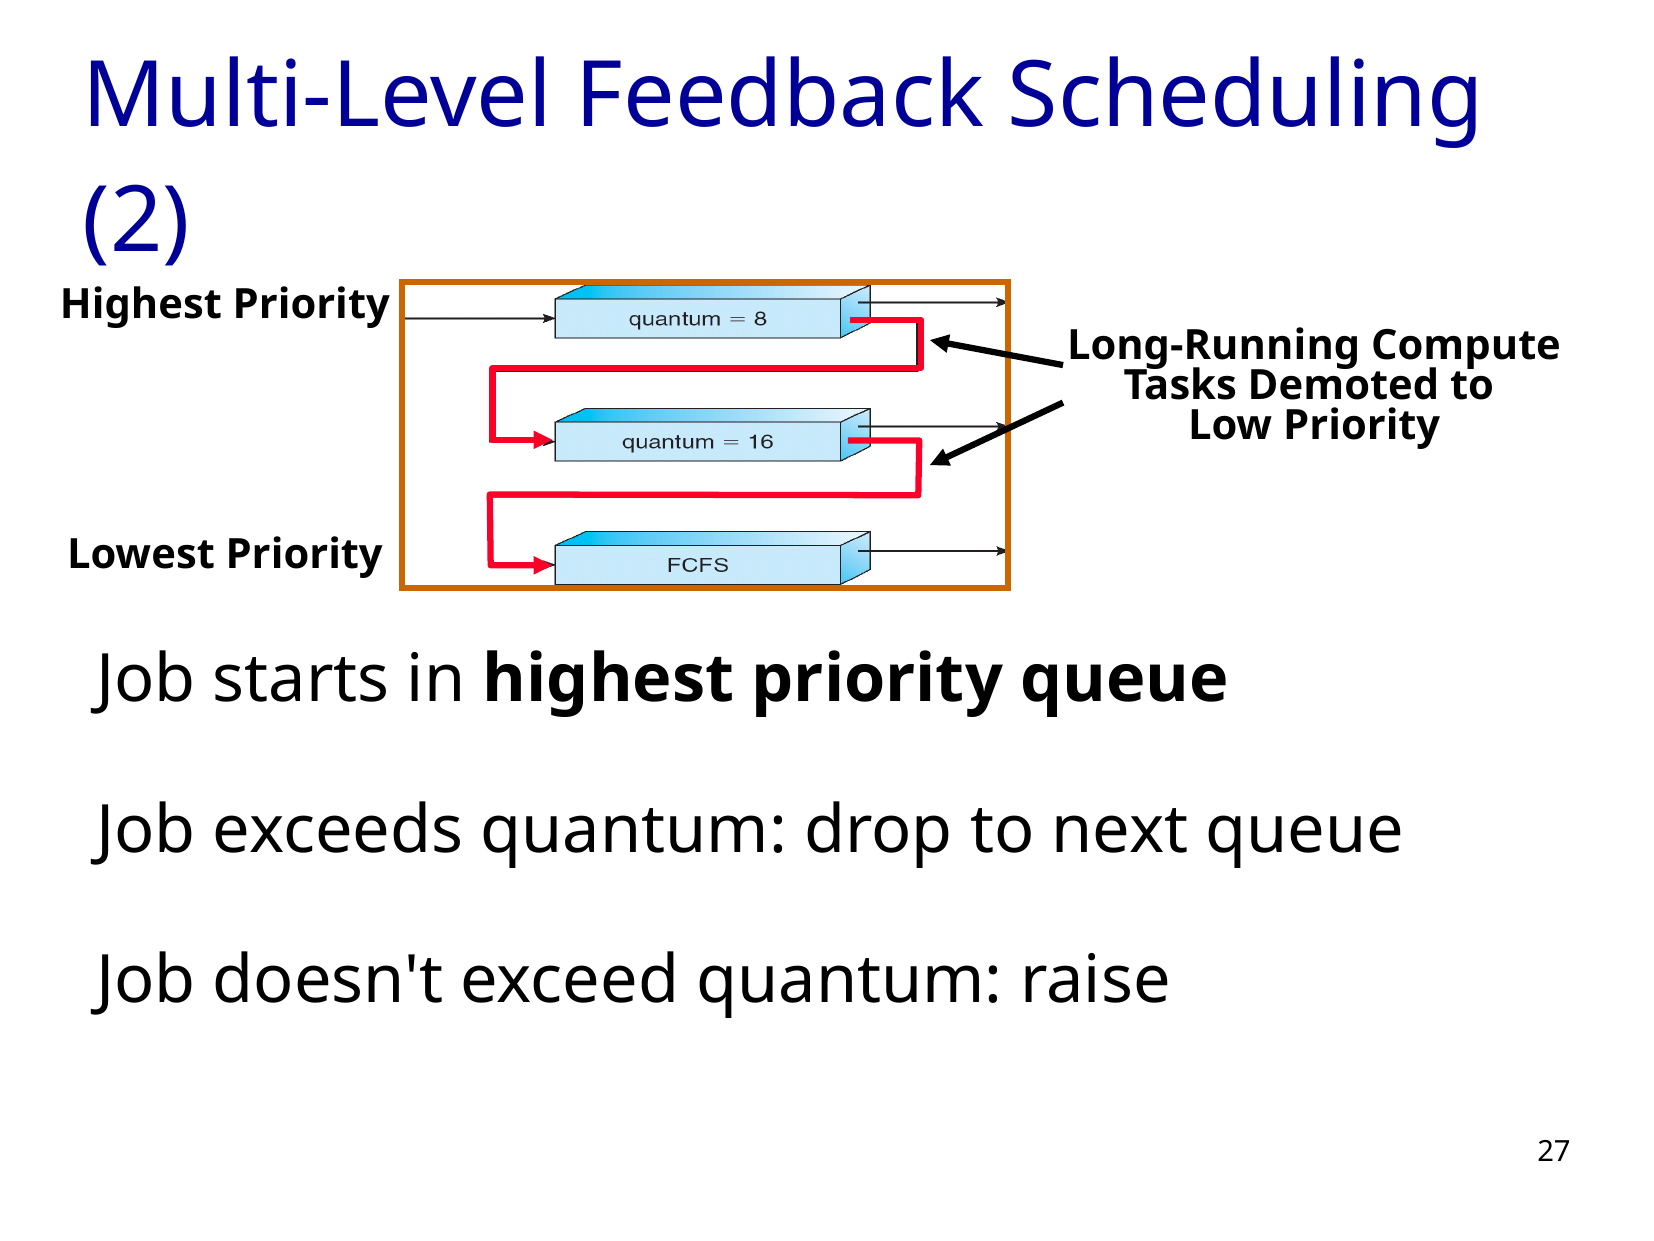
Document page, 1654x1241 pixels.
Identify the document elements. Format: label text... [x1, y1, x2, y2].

title Multi-Level Feedback Scheduling (2) [82, 49, 1571, 257]
text_box Lowest Priority [0, 525, 480, 661]
list Job starts in highest priority queue Job exceeds quantum: drop to next queue Job doesn't exceed quantum: raise [60, 630, 1571, 1096]
picture [405, 285, 1006, 586]
text_box Long-Running Compute Tasks Demoted to Low Priority [1052, 320, 1577, 456]
text_box Highest Priority [0, 275, 480, 411]
